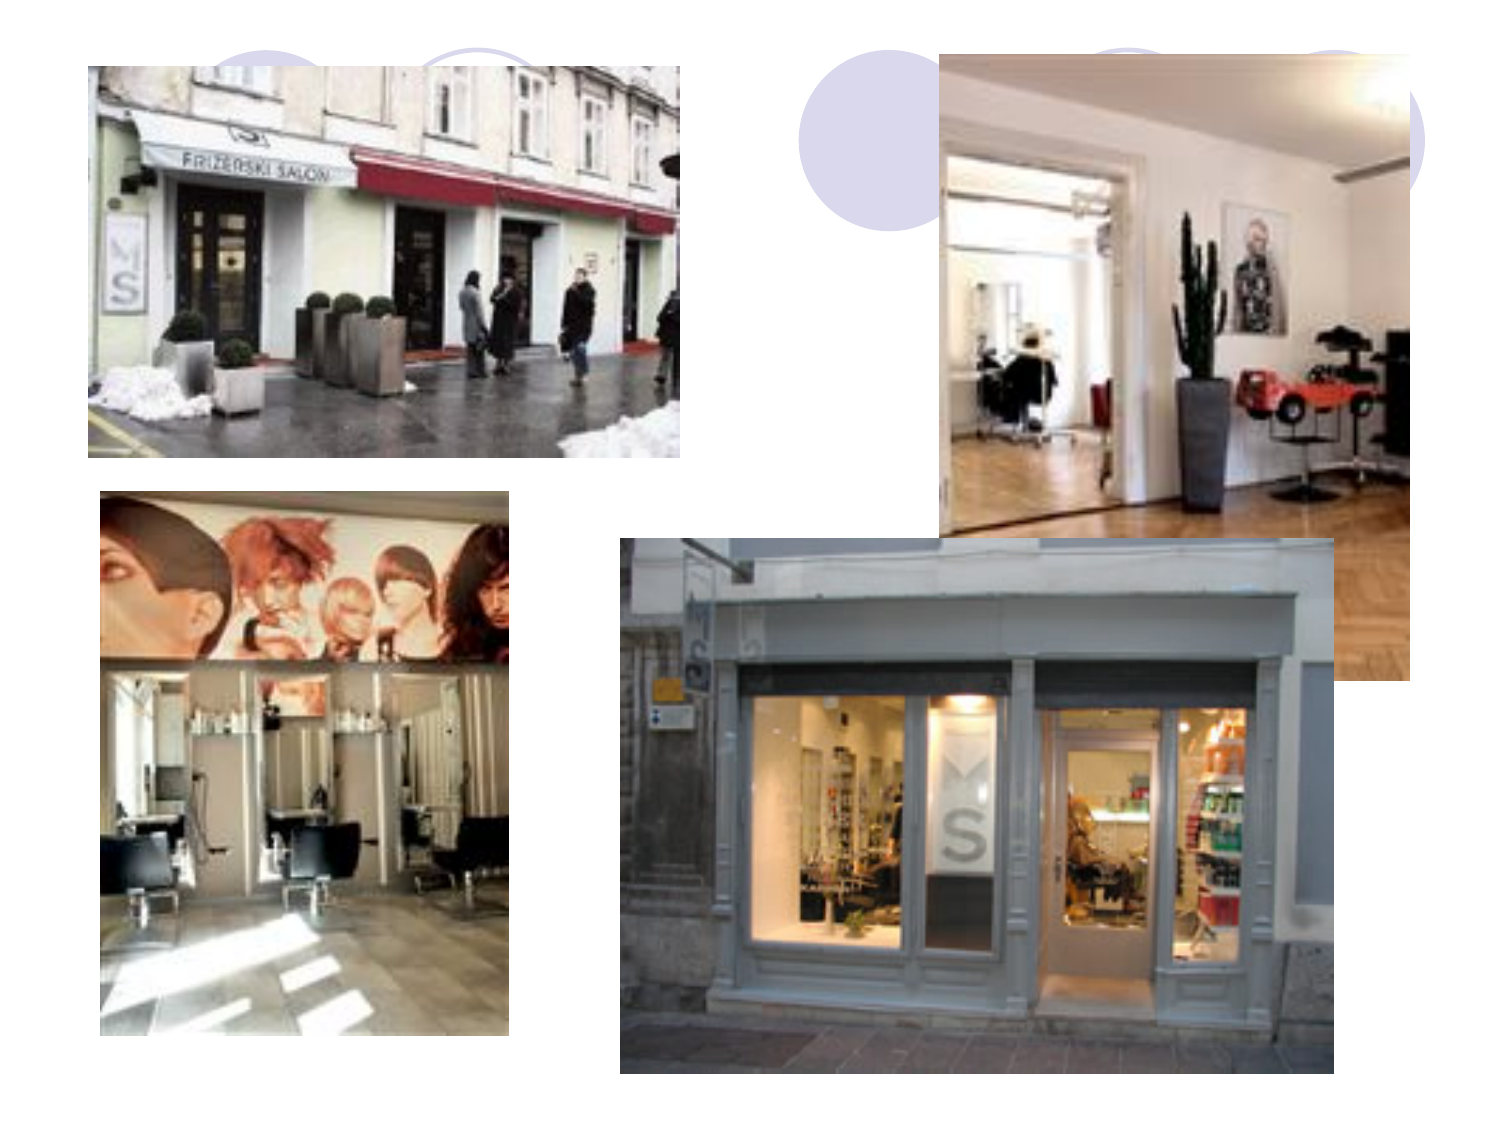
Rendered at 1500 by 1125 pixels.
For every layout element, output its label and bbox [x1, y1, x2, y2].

picture [88, 66, 680, 458]
picture [620, 54, 1410, 1074]
picture [100, 491, 509, 1036]
